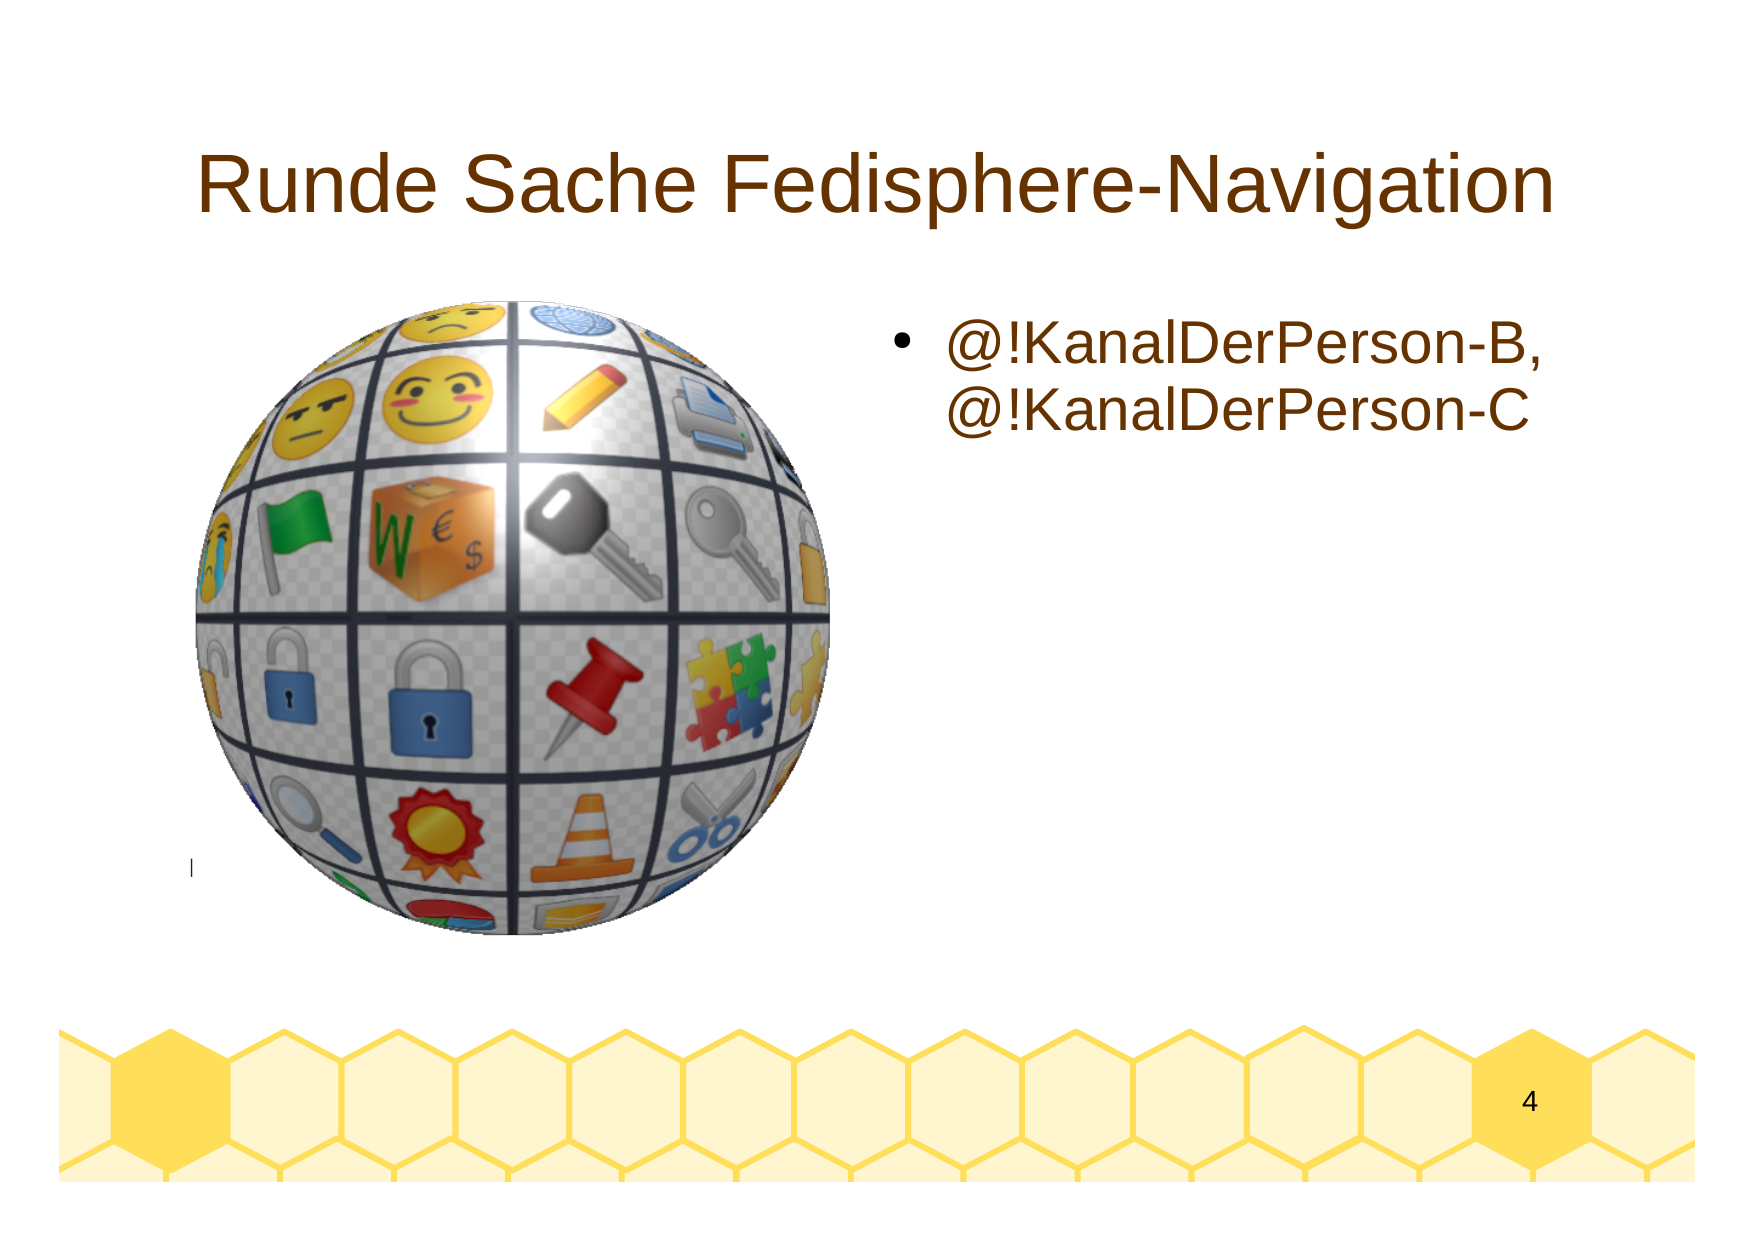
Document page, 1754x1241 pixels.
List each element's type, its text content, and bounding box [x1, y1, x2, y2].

title Runde Sache Fedisphere-Navigation [146, 94, 1608, 273]
picture [185, 298, 836, 940]
list @!KanalDerPerson-B, @!KanalDerPerson-C [874, 308, 1608, 950]
